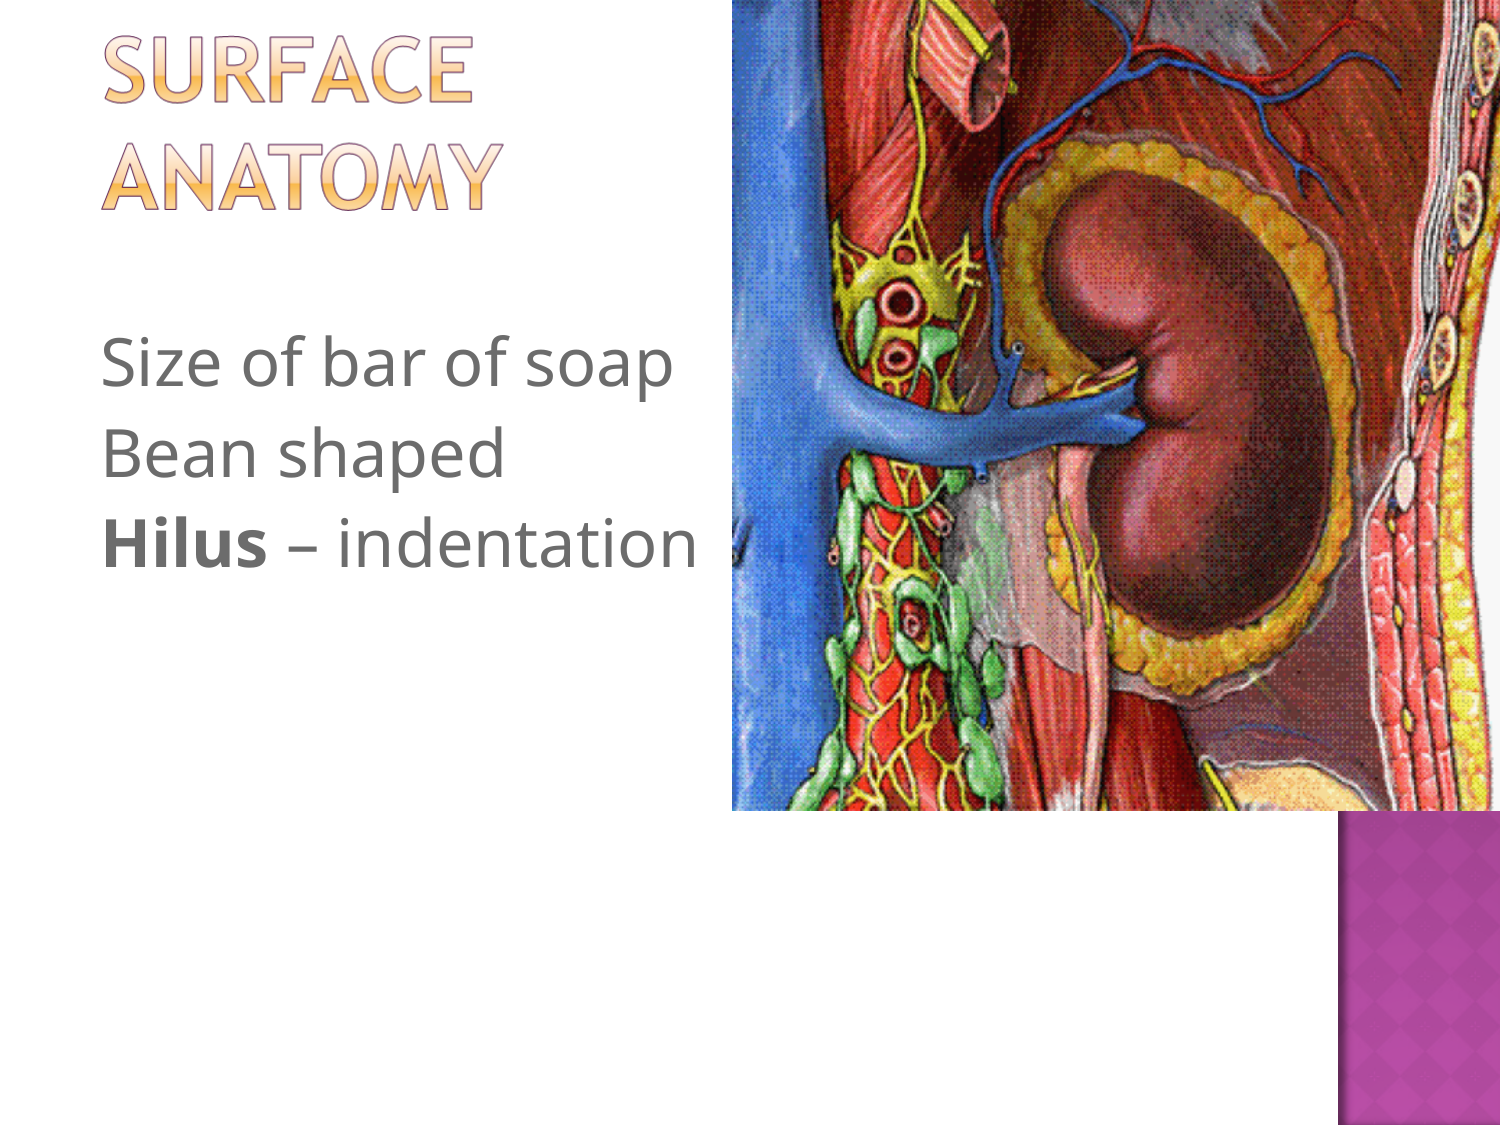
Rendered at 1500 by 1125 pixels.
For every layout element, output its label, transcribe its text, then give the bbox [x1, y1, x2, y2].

text_box [46, 0, 732, 240]
picture [732, 0, 1500, 1125]
list Size of bar of soap Bean shaped Hilus – indentation [37, 312, 1463, 1125]
